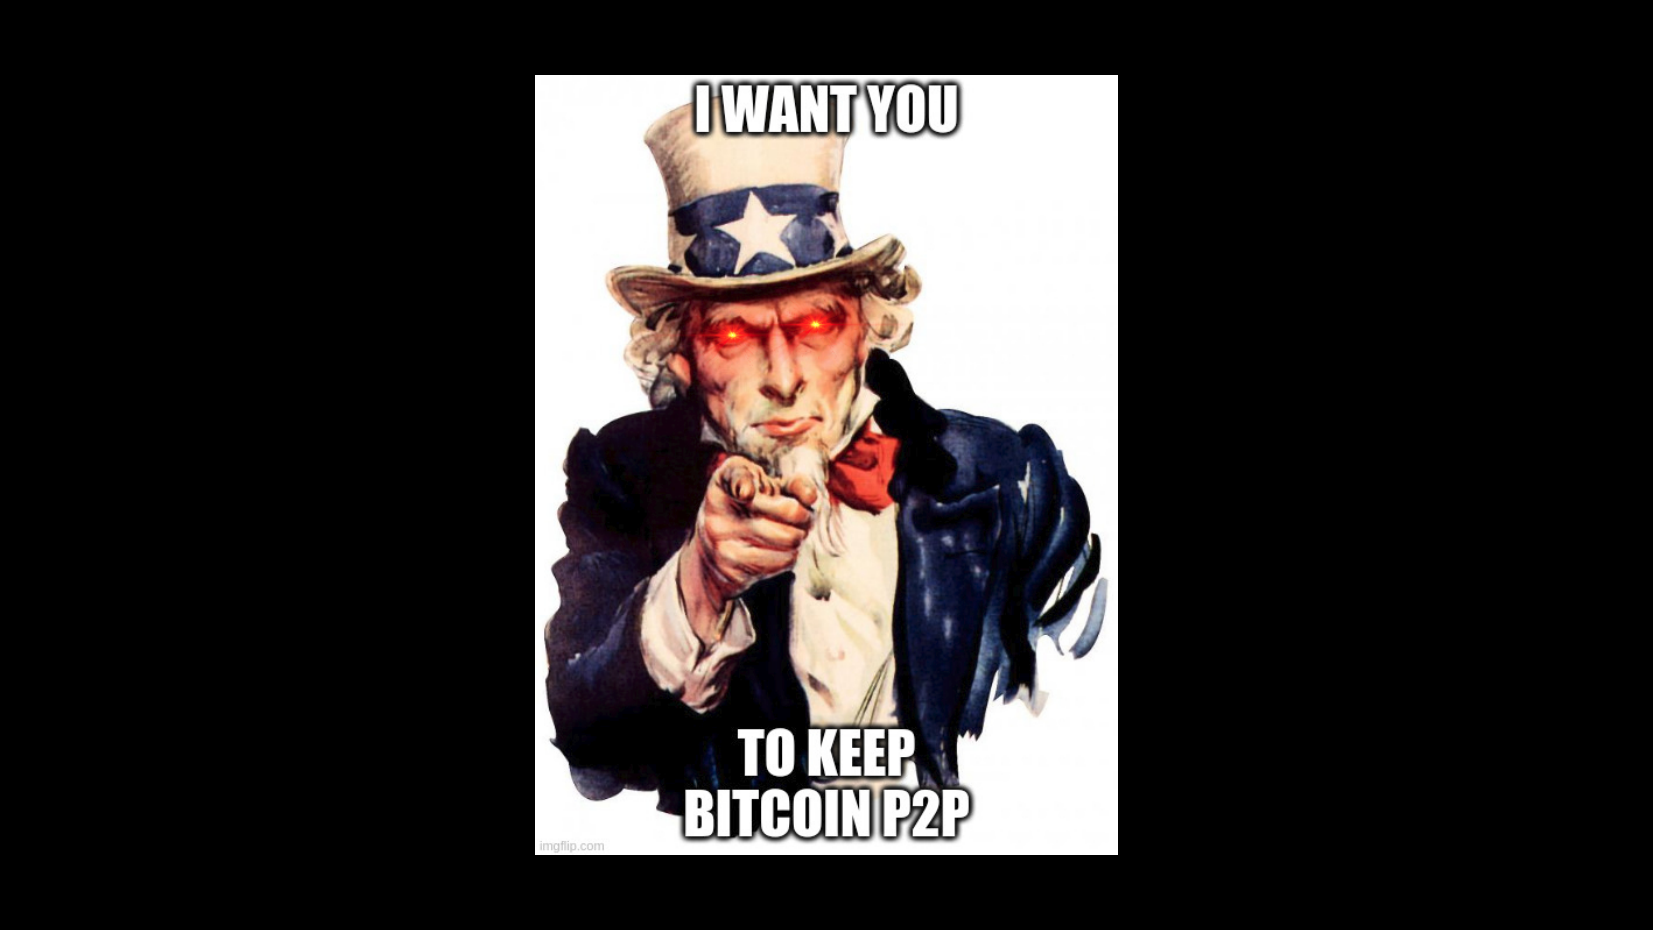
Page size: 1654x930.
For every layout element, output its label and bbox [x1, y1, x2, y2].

picture [535, 75, 1118, 855]
